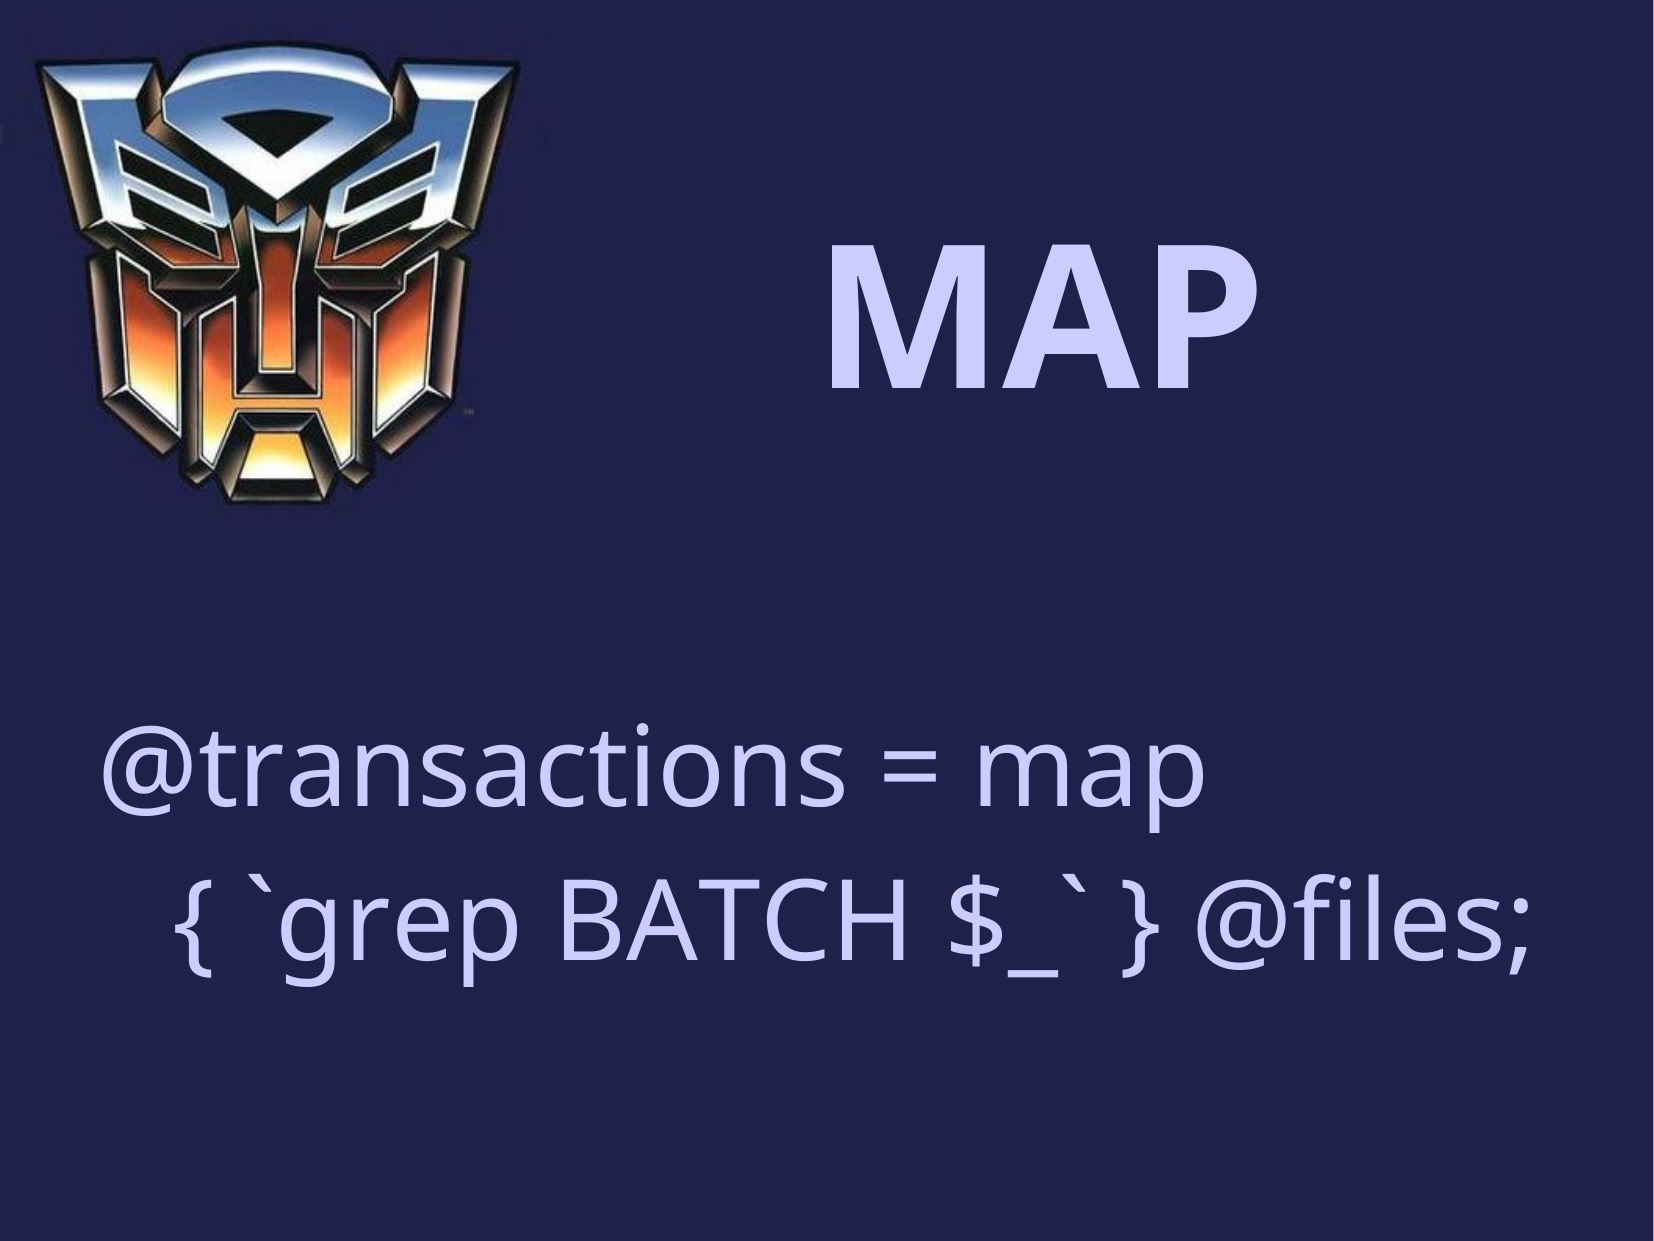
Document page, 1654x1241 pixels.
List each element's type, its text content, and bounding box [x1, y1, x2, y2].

picture [0, 0, 1654, 1241]
text_box @transactions = map { `grep BATCH $_` } @files; [97, 686, 1601, 947]
text_box MAP [814, 175, 1198, 398]
